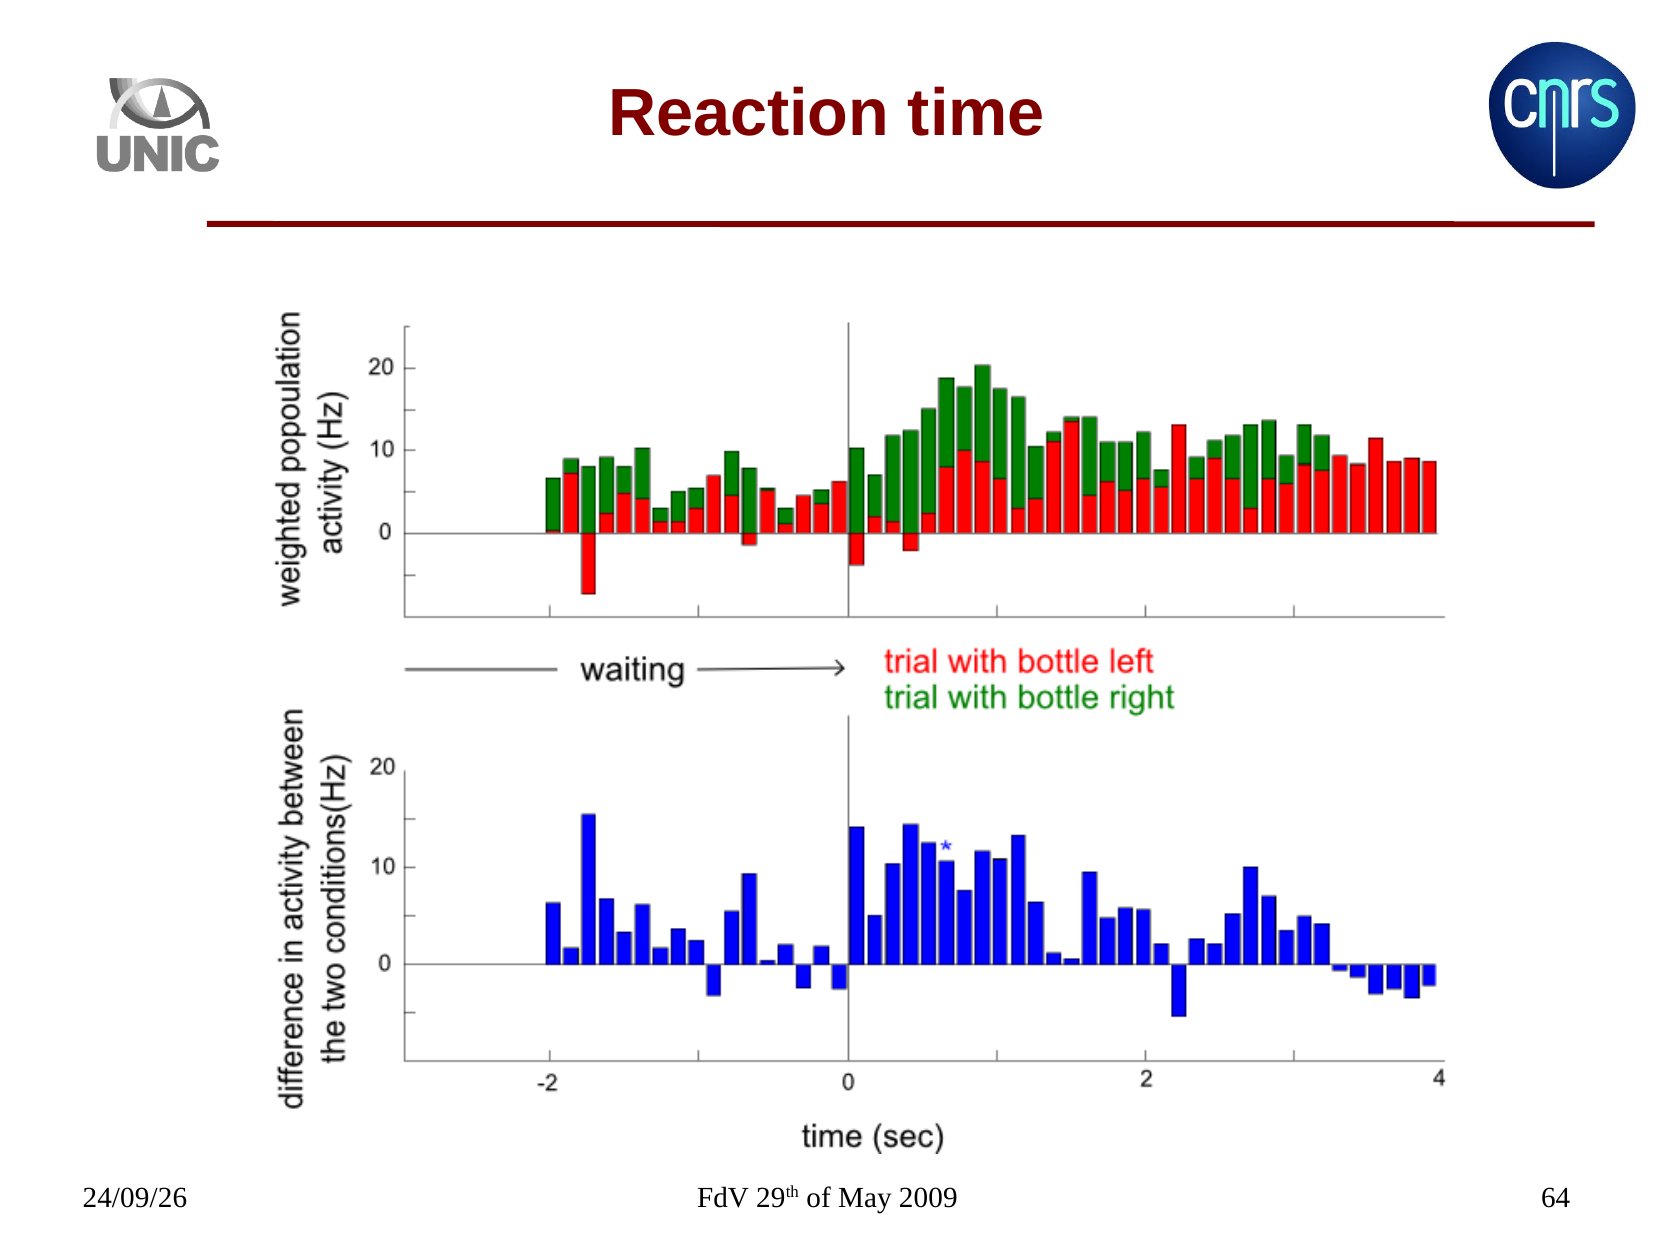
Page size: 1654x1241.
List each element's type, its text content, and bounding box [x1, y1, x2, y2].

picture [229, 256, 1502, 1154]
picture [1571, 41, 1636, 189]
text_box 13/02/12 [82, 1180, 468, 1215]
title Reaction time [82, 17, 1571, 212]
text_box FdV 29th of May 2009 [565, 1180, 1090, 1215]
text_box <numéro> [1185, 1180, 1571, 1215]
